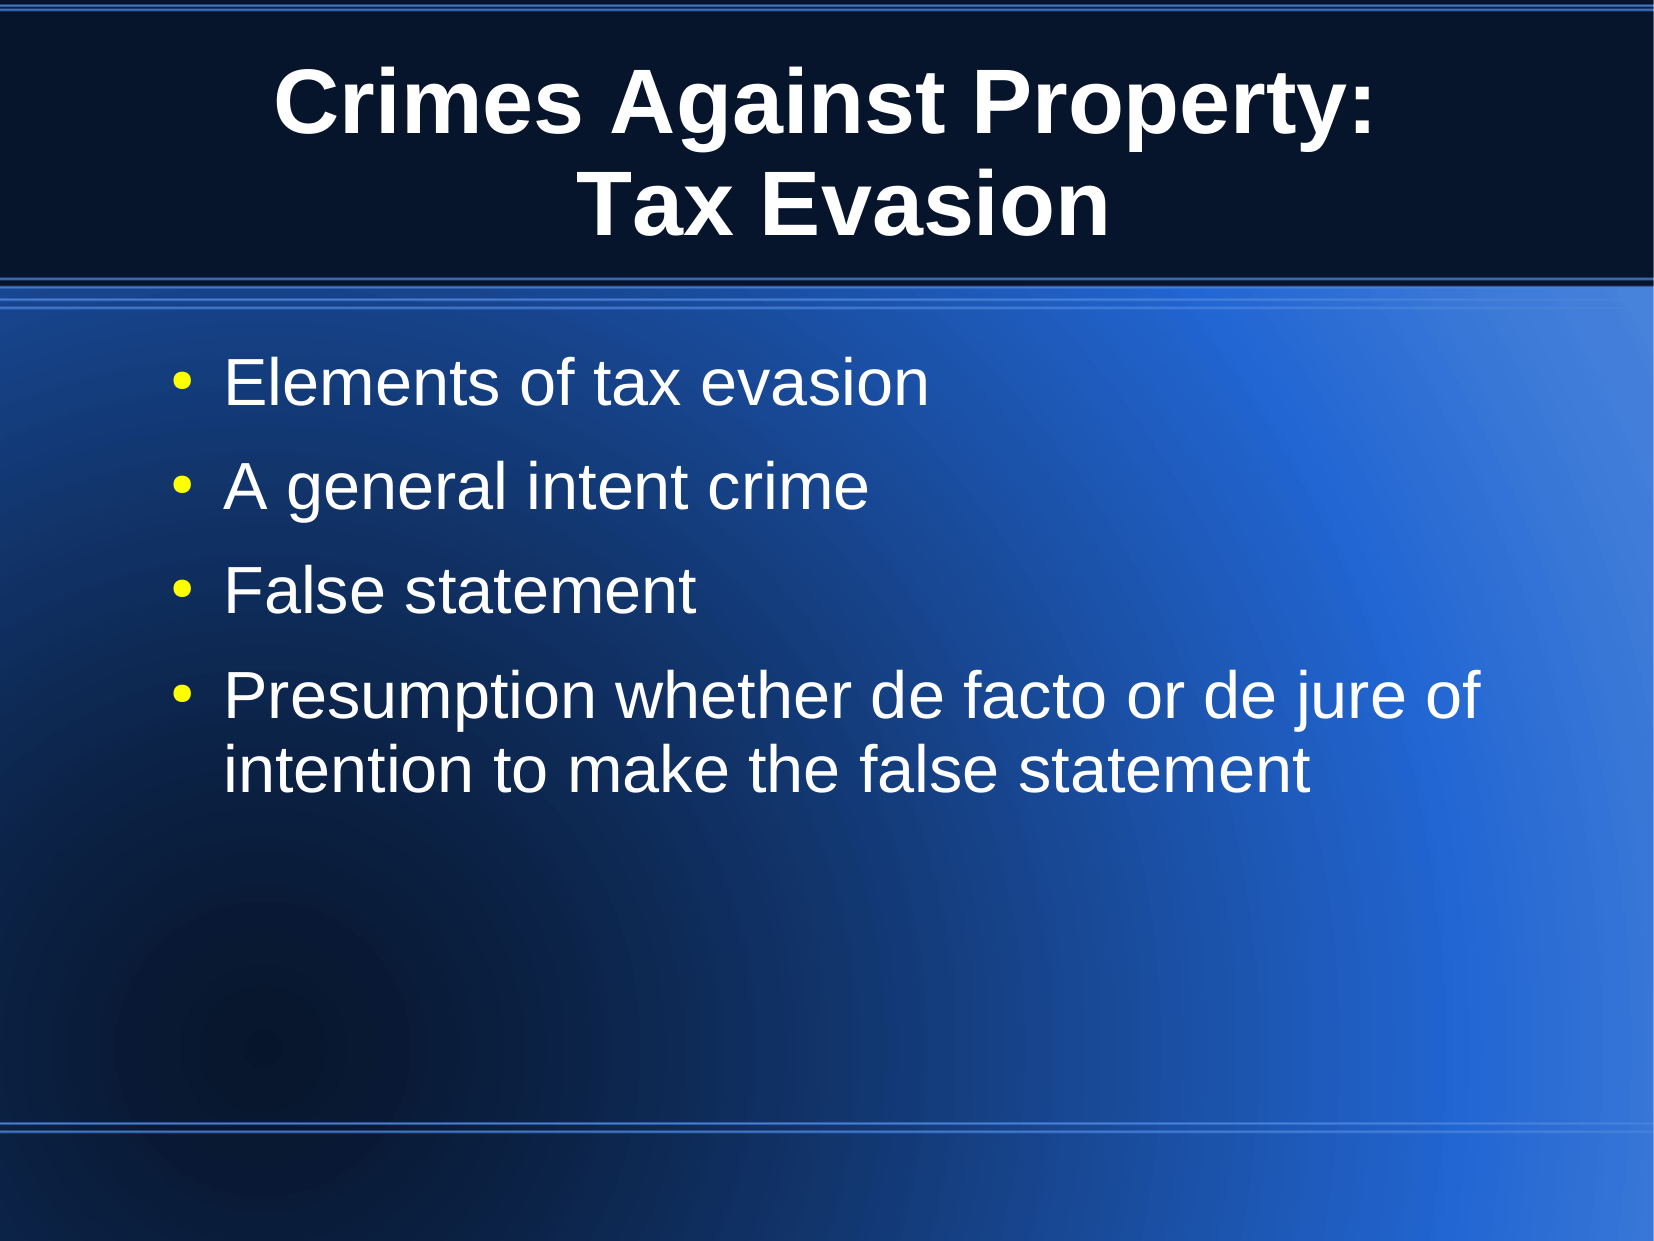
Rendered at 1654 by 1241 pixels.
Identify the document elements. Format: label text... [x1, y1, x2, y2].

picture [0, 0, 1654, 1241]
list Elements of tax evasion A general intent crime False statement Presumption whether de facto or de jure of intention to make the false statement [152, 344, 1534, 1127]
title Crimes Against Property: Tax Evasion [82, 49, 1571, 257]
